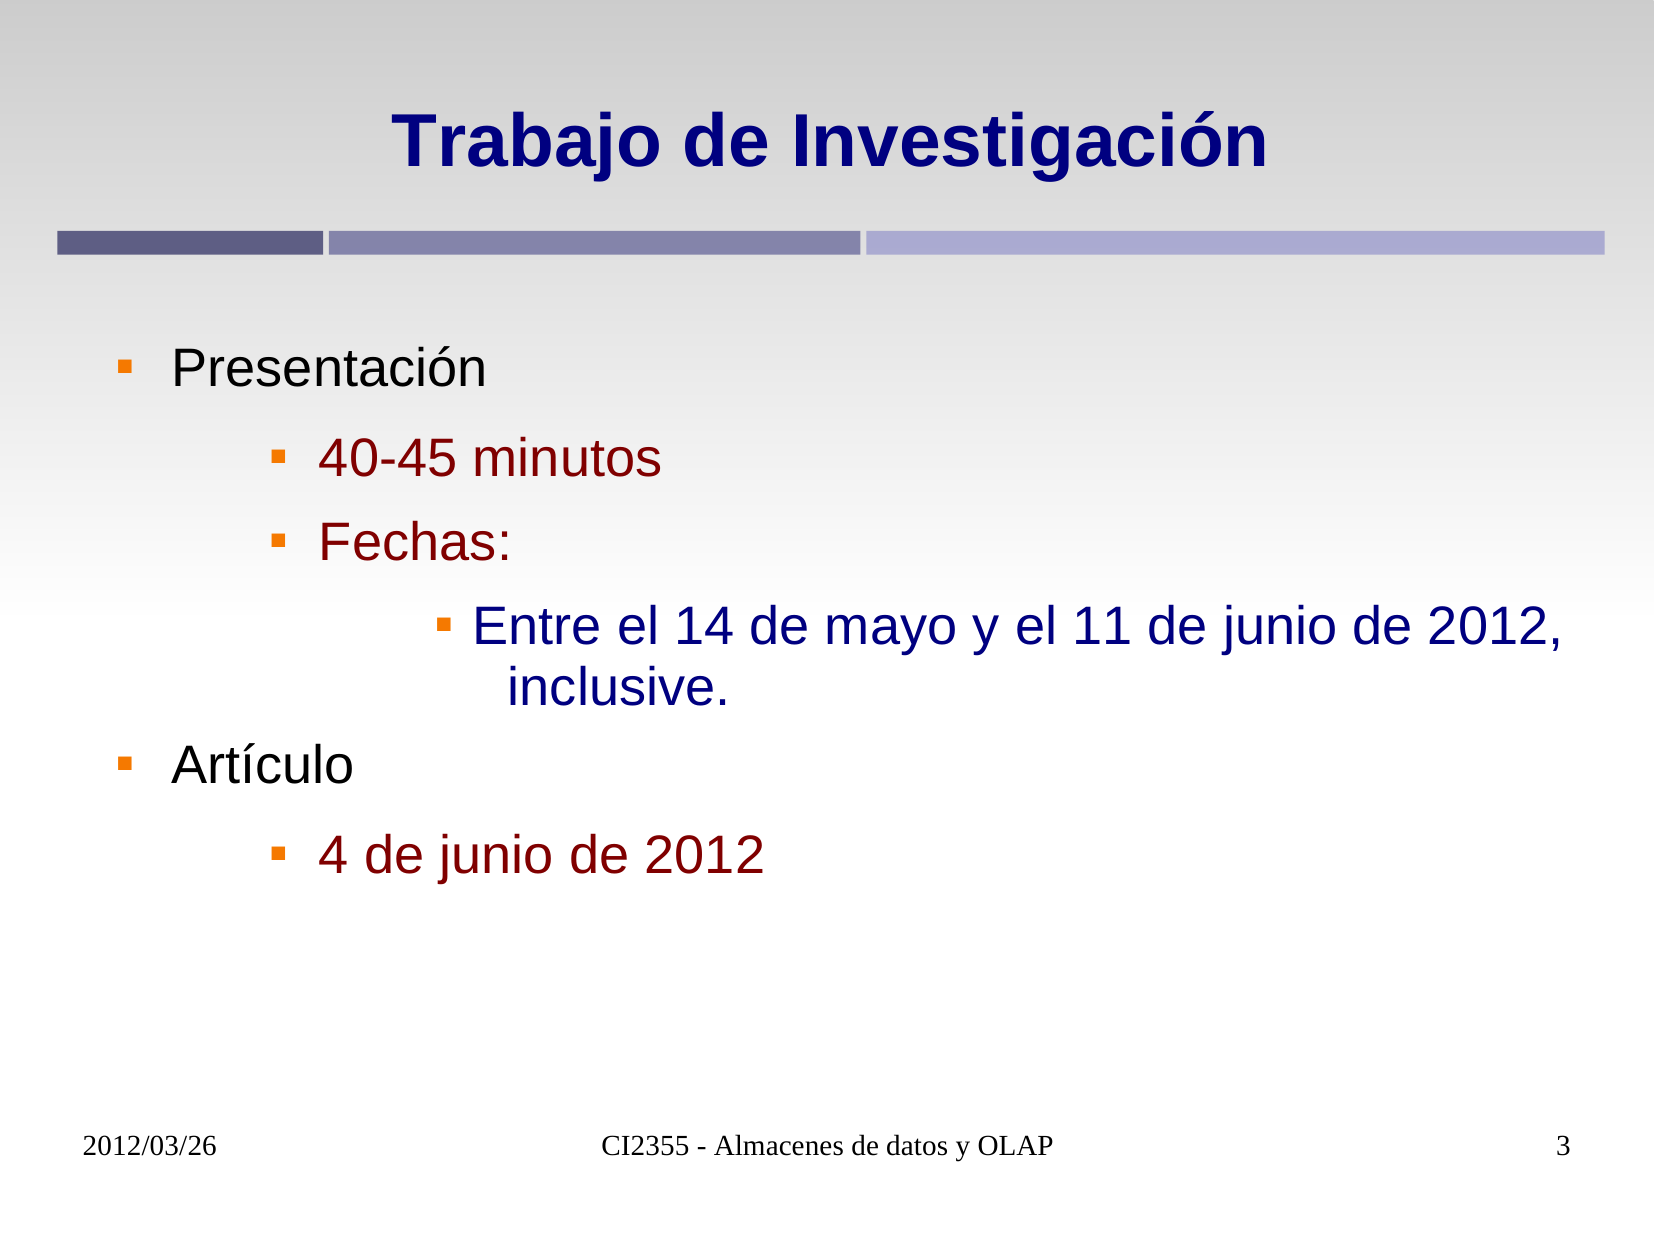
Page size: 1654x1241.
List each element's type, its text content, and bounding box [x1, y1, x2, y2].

list Presentación 40-45 minutos Fechas: Entre el 14 de mayo y el 11 de junio de 2012, inclusive. Artículo 4 de junio de 2012 [82, 337, 1571, 1109]
title Trabajo de Investigación [86, 55, 1576, 226]
